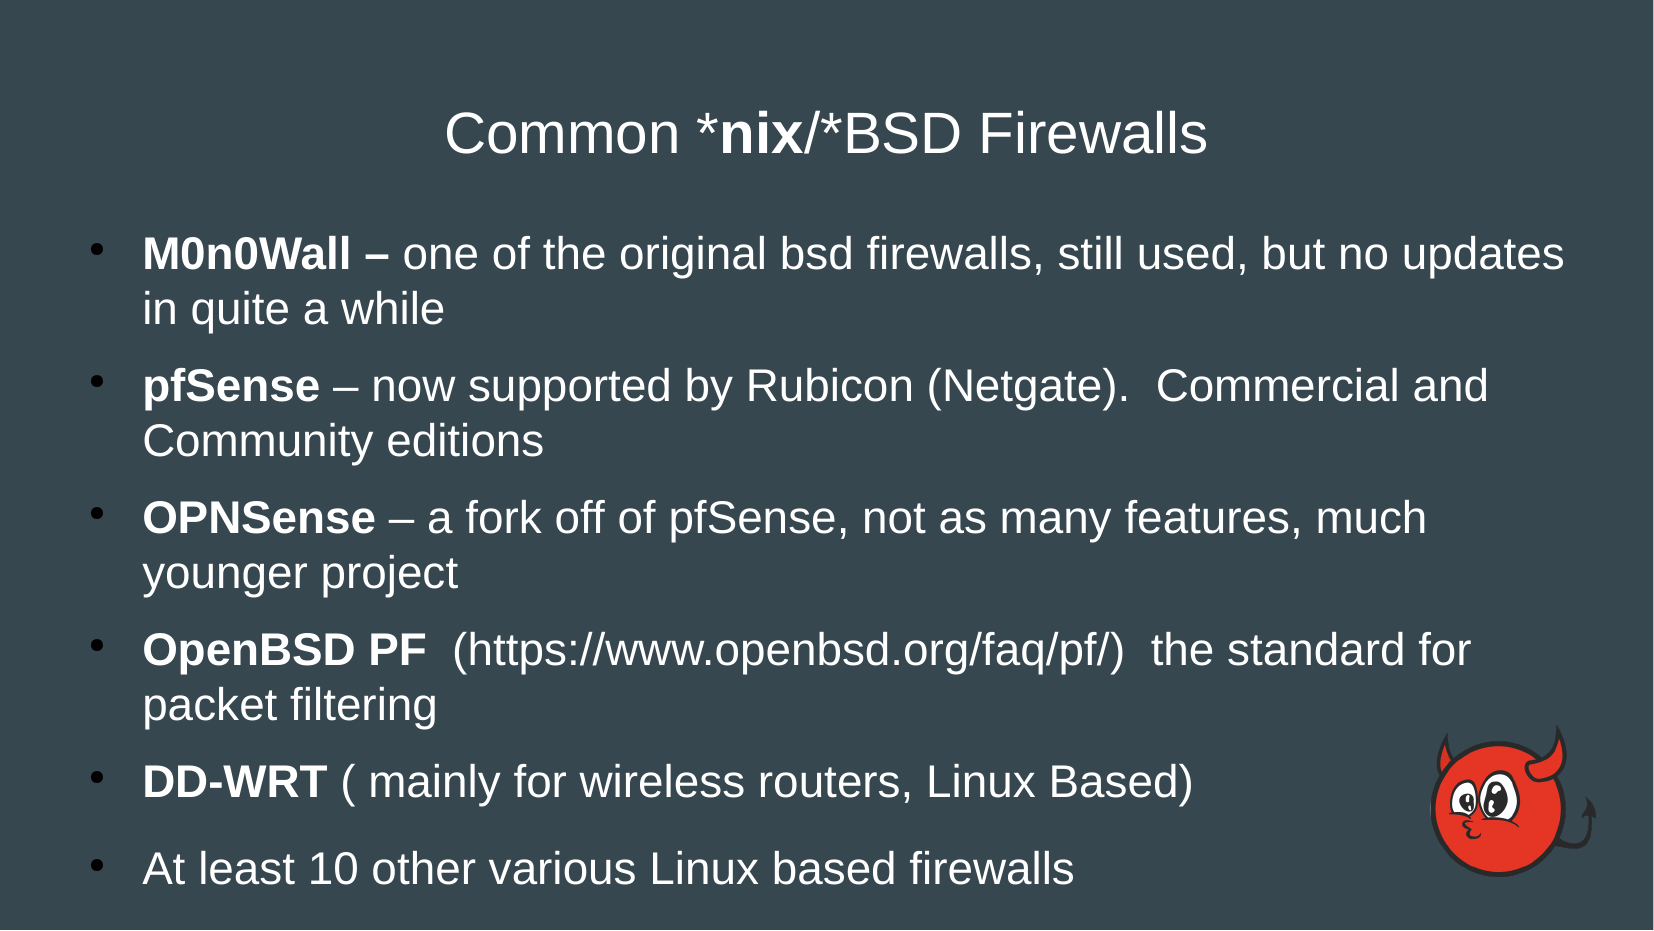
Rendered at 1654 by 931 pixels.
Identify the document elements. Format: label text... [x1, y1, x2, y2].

picture [1427, 827, 1598, 888]
list M0n0Wall – one of the original bsd firewalls, still used, but no updates in quite a while pfSense – now supported by Rubicon (Netgate). Commercial and Community editions OPNSense – a fork off of pfSense, not as many features, much younger project OpenBSD PF (https://www.openbsd.org/faq/pf/) the standard for packet filtering DD-WRT ( mainly for wireless routers, Linux Based) At least 10 other various Linux based firewalls [56, 208, 1598, 827]
title Common *nix/*BSD Firewalls [56, 80, 1598, 184]
